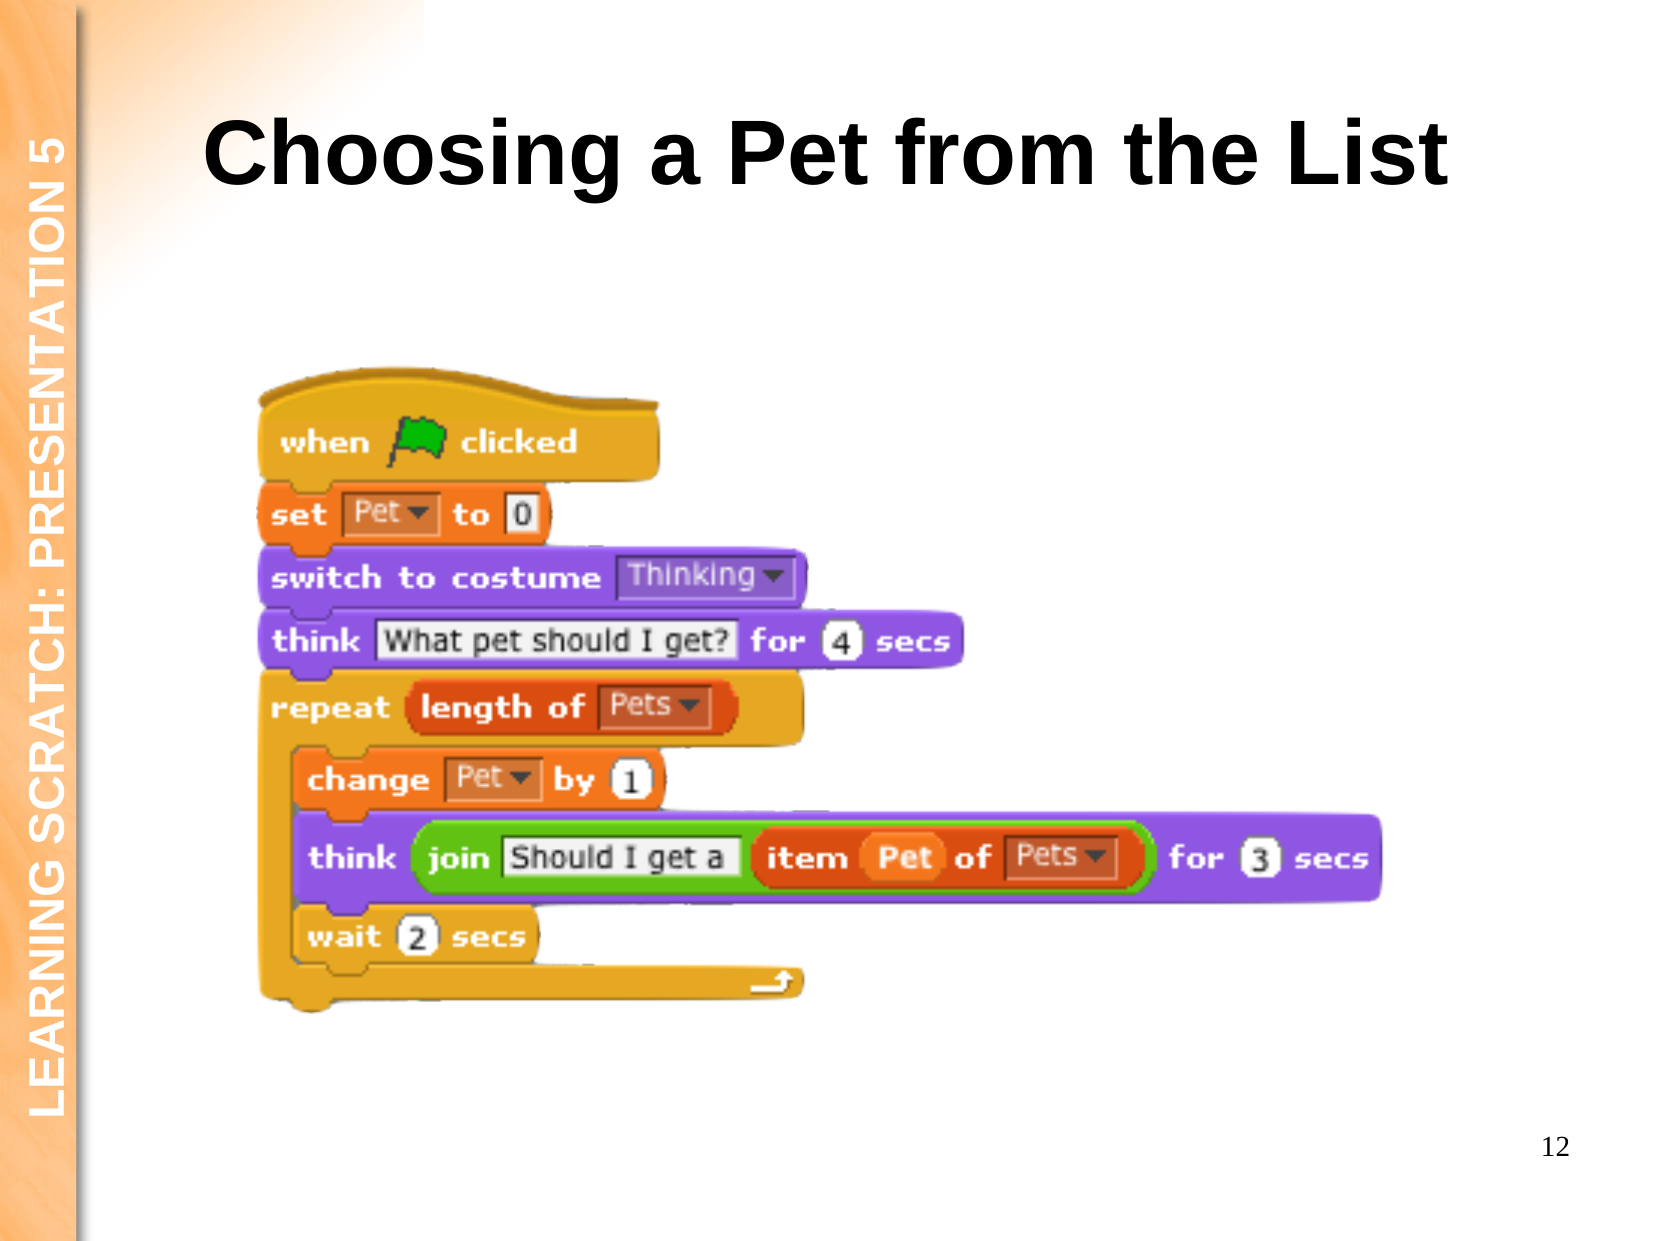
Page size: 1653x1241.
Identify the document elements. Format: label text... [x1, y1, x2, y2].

title Choosing a Pet from the List [82, 56, 1571, 250]
picture [0, 0, 1414, 1241]
